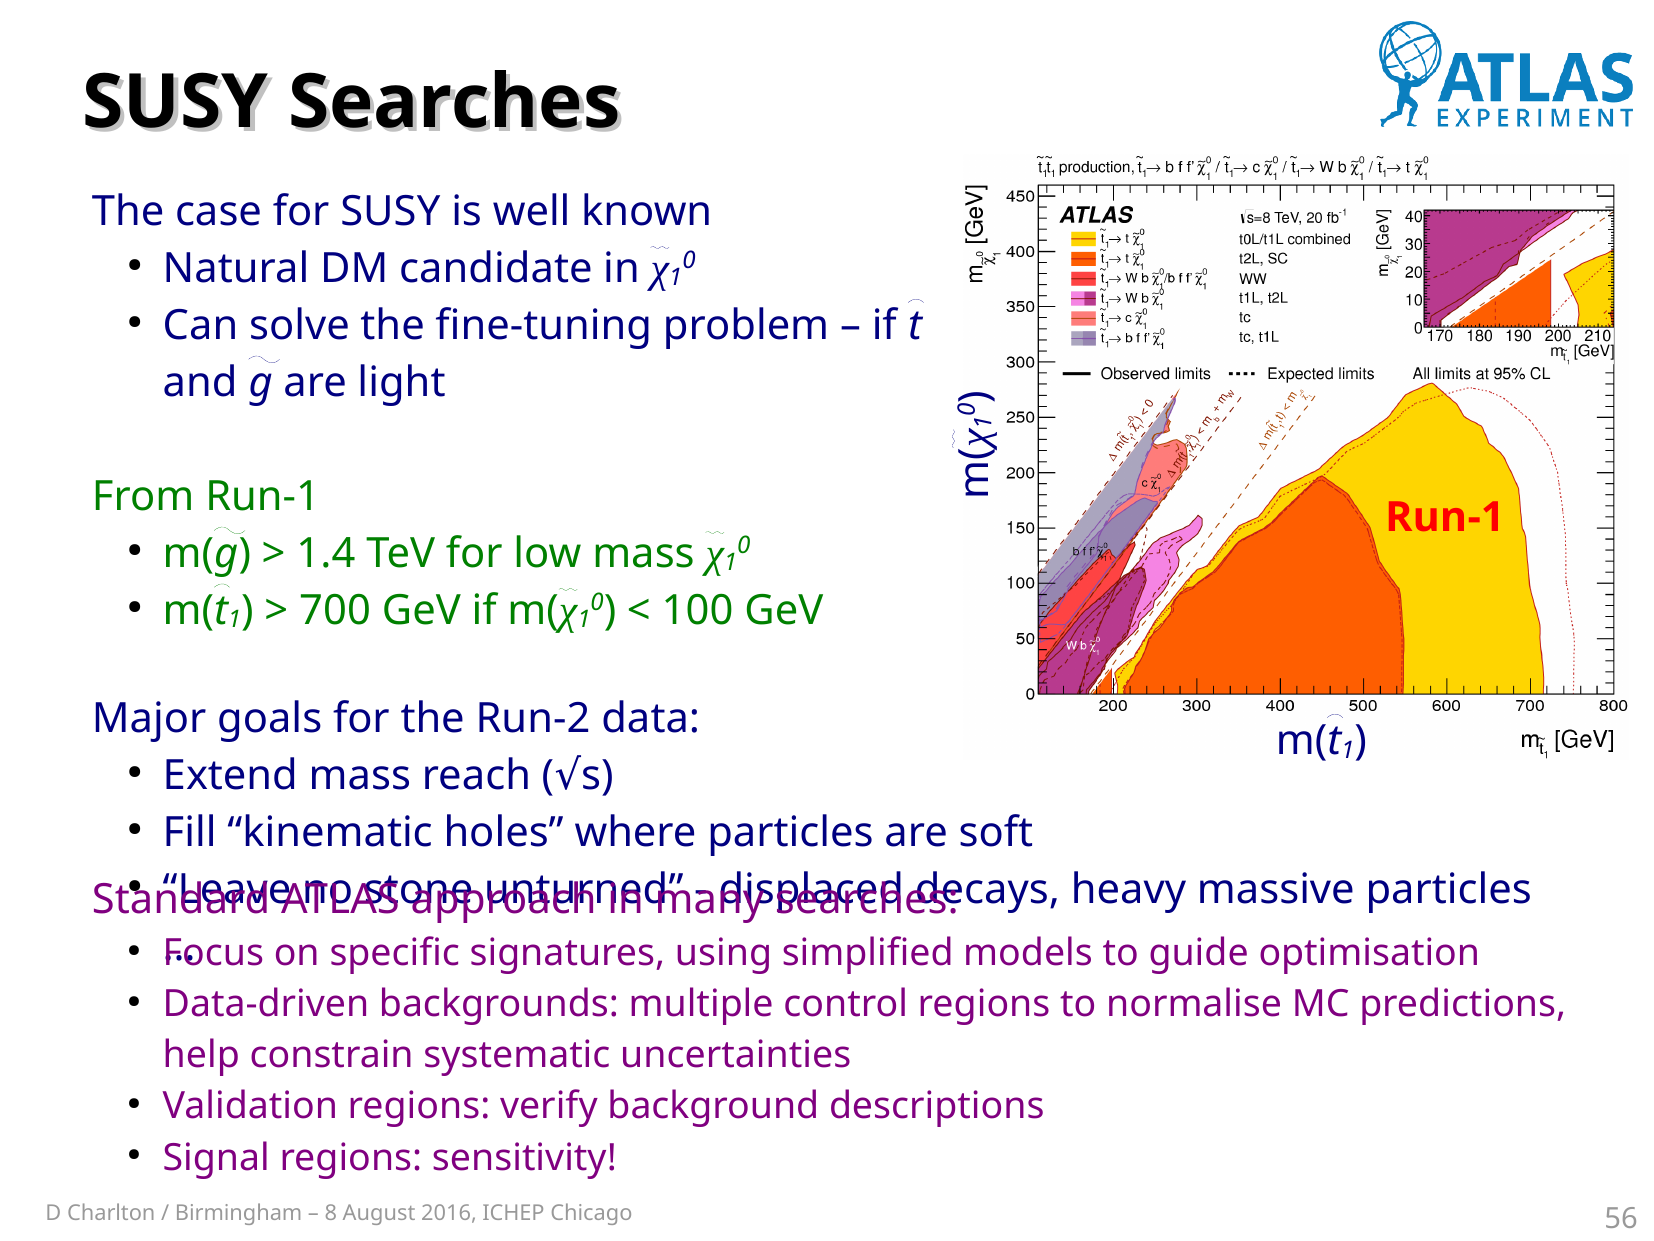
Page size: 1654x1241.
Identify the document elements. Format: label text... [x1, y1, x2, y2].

text_box m(χ10) [935, 375, 1063, 515]
text_box Run-1 [1370, 479, 1525, 543]
picture [1379, 21, 1633, 127]
title SUSY Searches [82, 49, 1331, 148]
picture [963, 154, 1629, 760]
text_box m(t1) [1261, 702, 1388, 780]
text_box Standard ATLAS approach in many searches: Focus on specific signatures, using simplified models to guide optimisation Data-driven backgrounds: multiple control regions to normalise MC predictions, help constrain systematic uncertainties Validation regions: verify background descriptions Signal regions: sensitivity! [77, 861, 1602, 1144]
text_box The case for SUSY is well known Natural DM candidate in χ10 Can solve the fine-tuning problem – if t and g are light From Run-1 m(g) > 1.4 TeV for low mass χ10 m(t1) > 700 GeV if m(χ10) < 100 GeV Major goals for the Run-2 data: Extend mass reach (√s) Fill “kinematic holes” where particles are soft “Leave no stone unturned” - displaced decays, heavy massive particles … [77, 173, 1577, 861]
